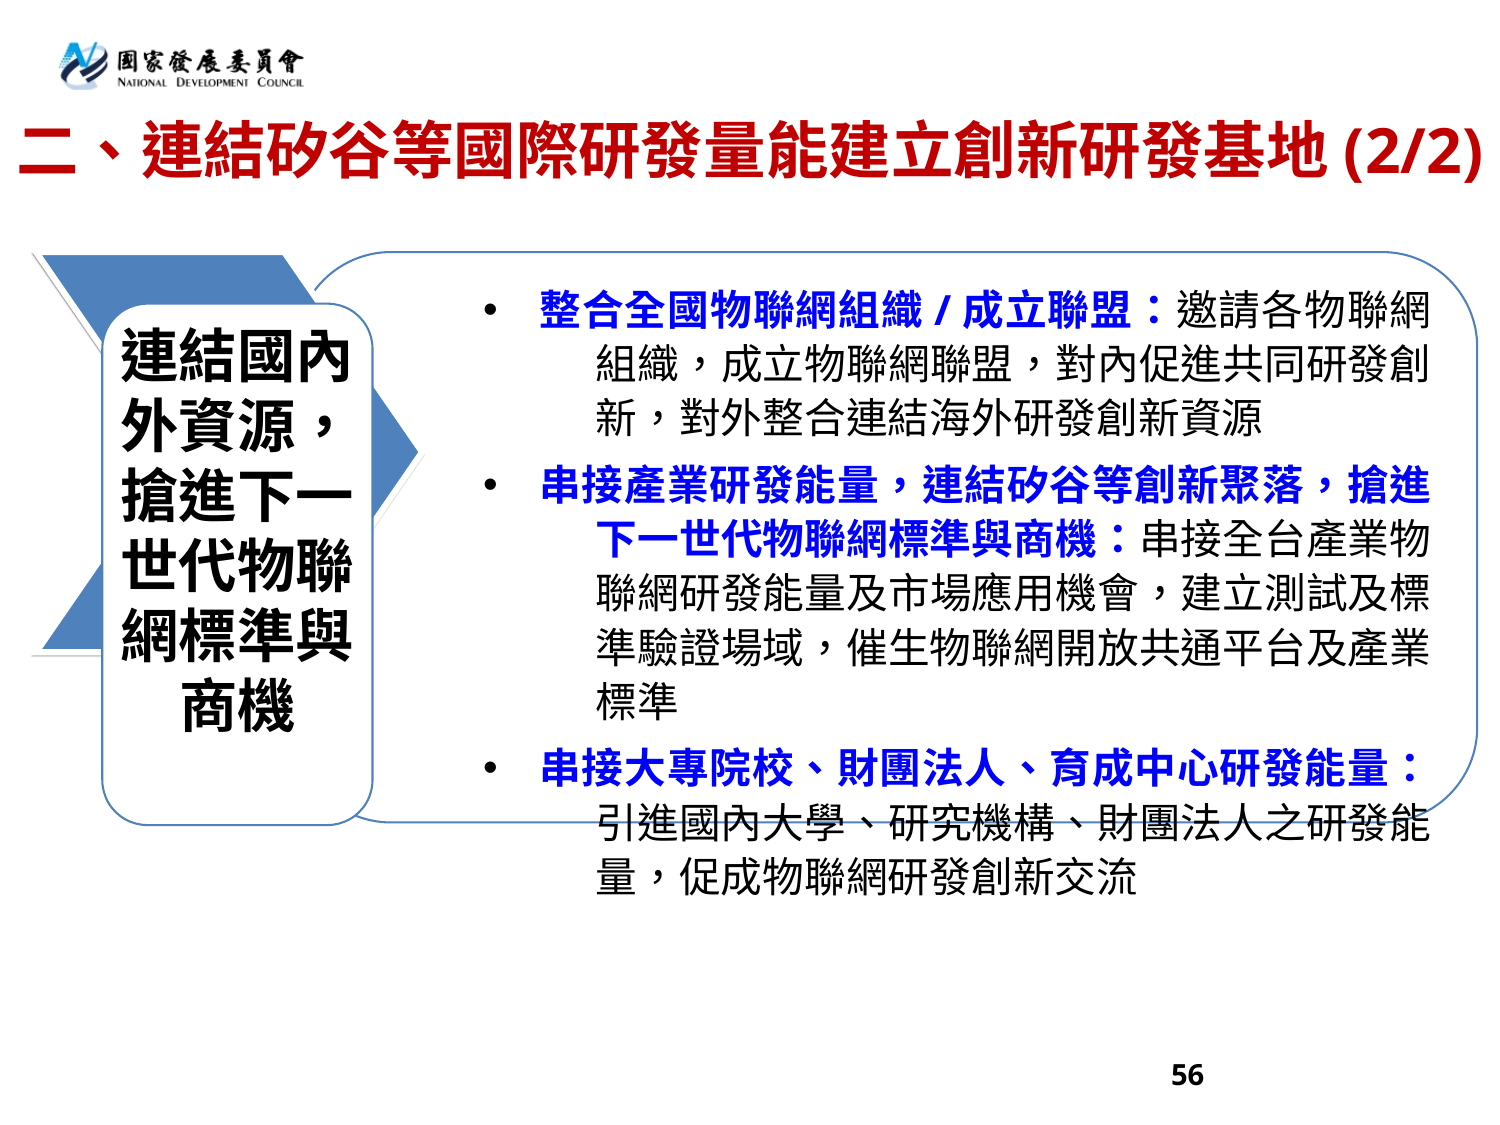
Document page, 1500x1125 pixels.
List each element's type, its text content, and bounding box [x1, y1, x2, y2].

text_box 連結國內外資源，搶進下一世代物聯網標準與商機 [102, 303, 373, 826]
text_box [36, 556, 102, 653]
text_box 56 [1156, 1045, 1500, 1106]
text_box 二、連結矽谷等國際研發量能建立創新研發基地(2/2) [0, 69, 1500, 228]
text_box 整合全國物聯網組織/成立聯盟：邀請各物聯網組織，成立物聯網聯盟，對內促進共同研發創新，對外整合連結海外研發創新資源 串接產業研發能量，連結矽谷等創新聚落，搶進下一世代物聯網標準與商機：串接全台產業物聯網研發能量及市場應用機會，建立測試及標準驗證場域，催生物聯網開放共通平台及產業標準 串接大專院校、財團法人、育成中心研發能量：引進國內大學、研究機構、財團法人之研發能量，促成物聯網研發創新交流 [313, 252, 1478, 823]
text_box [373, 380, 423, 524]
text_box [36, 251, 320, 348]
